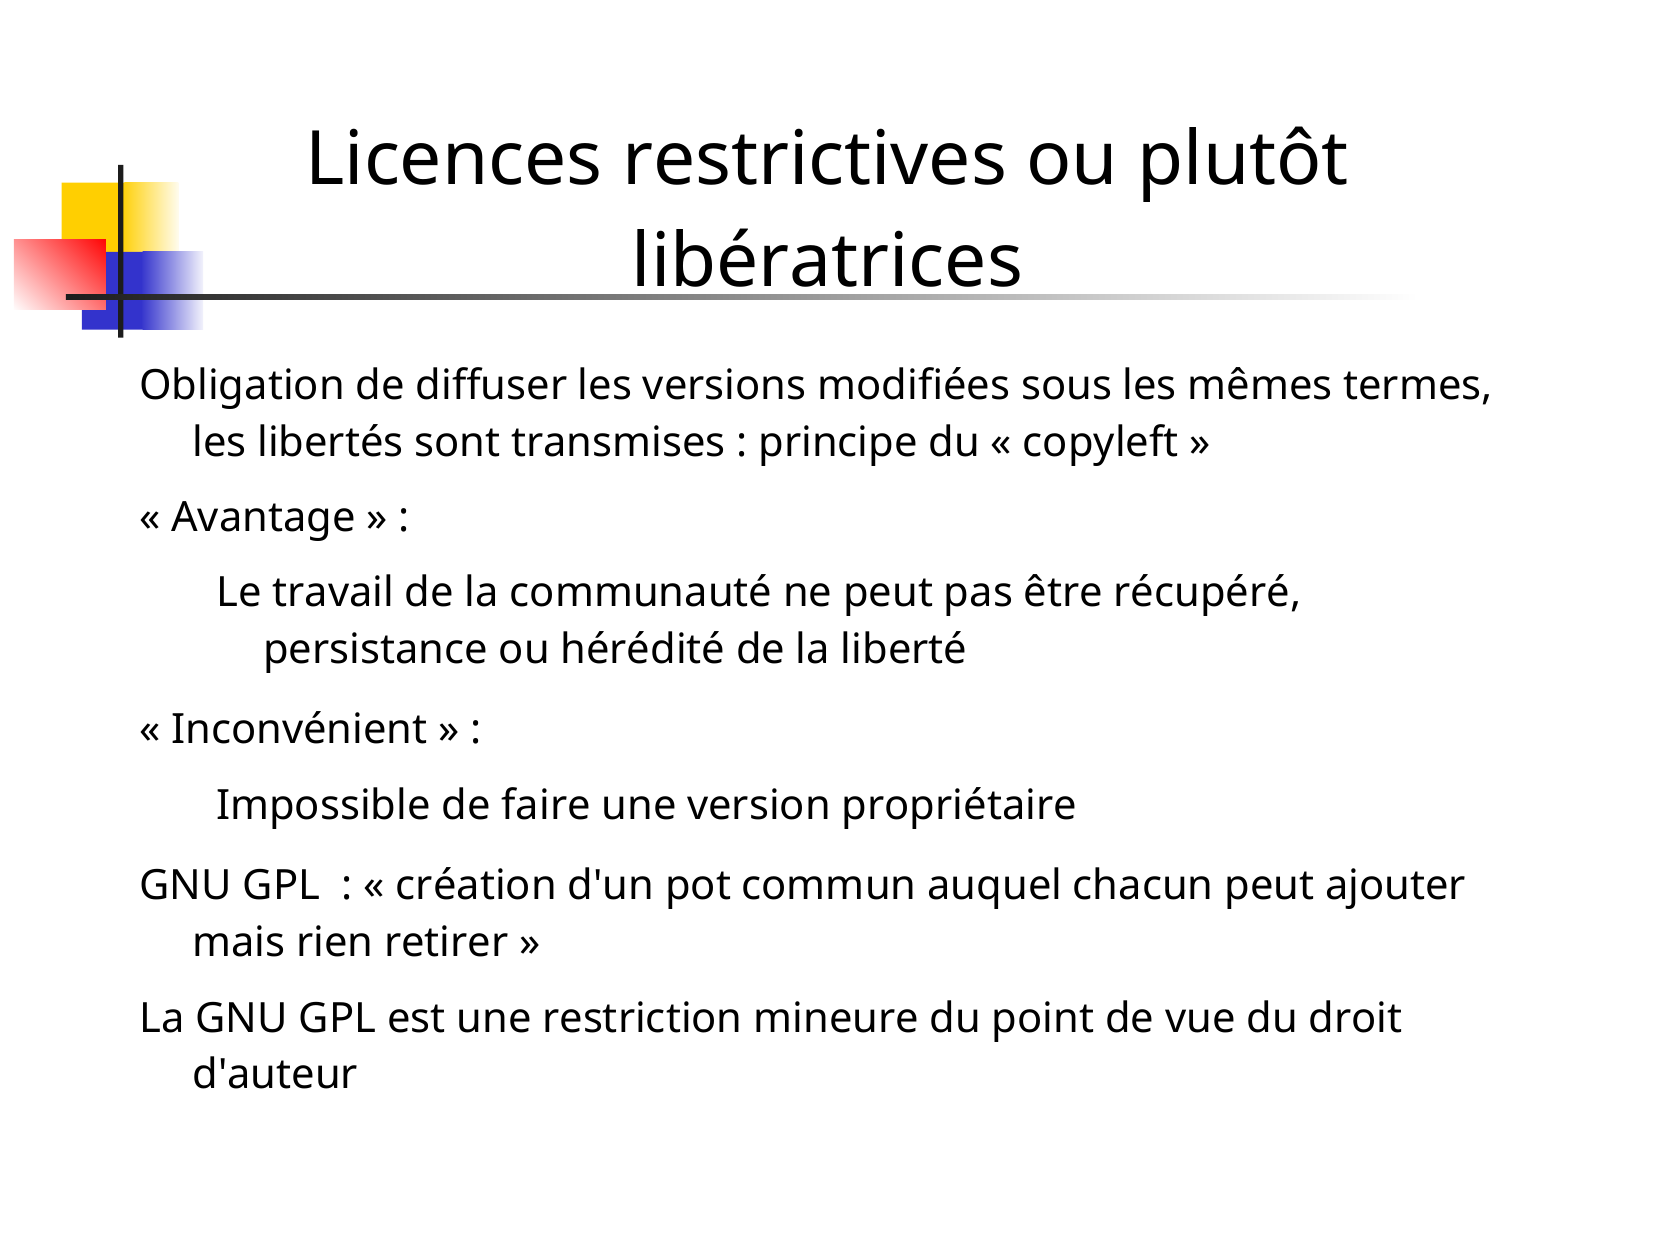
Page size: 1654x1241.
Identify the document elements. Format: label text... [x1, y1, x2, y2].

title Licences restrictives ou plutôt libératrices [121, 102, 1534, 311]
list Obligation de diffuser les versions modifiées sous les mêmes termes, les libertés sont transmises : principe du « copyleft » « Avantage » : Le travail de la communauté ne peut pas être récupéré, persistance ou hérédité de la liberté « Inconvénient » : Impossible de faire une version propriétaire GNU GPL : « création d'un pot commun auquel chacun peut ajouter mais rien retirer » La GNU GPL est une restriction mineure du point de vue du droit d'auteur [121, 354, 1534, 1241]
